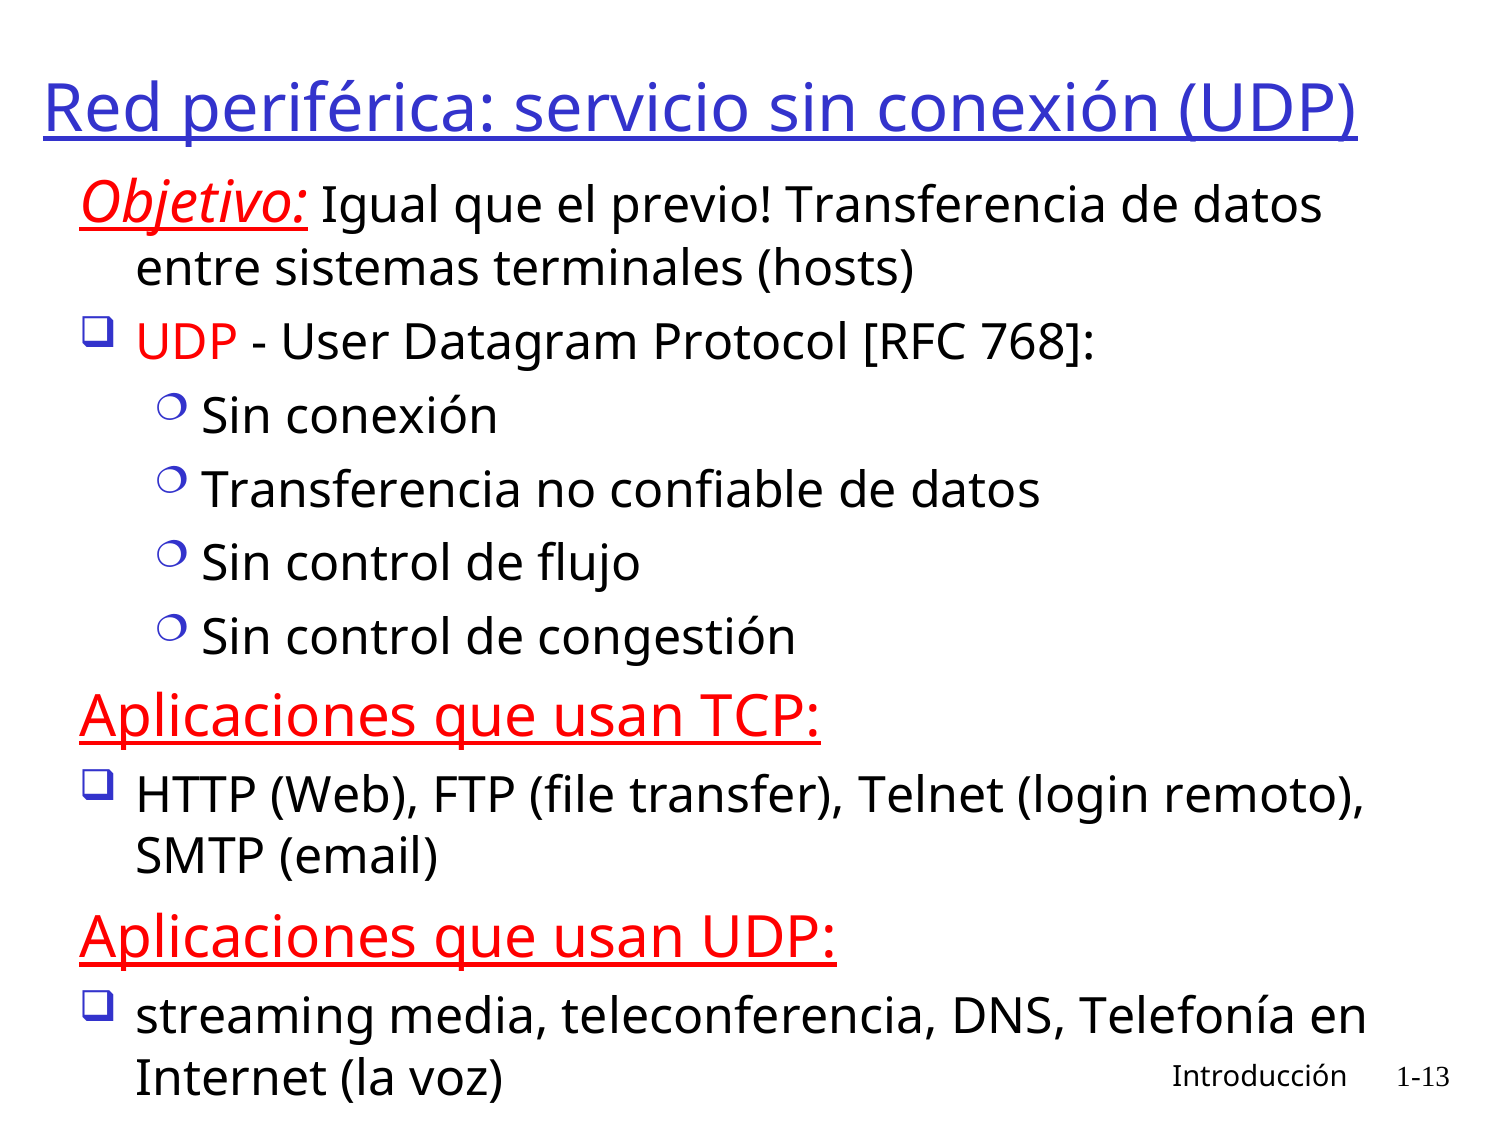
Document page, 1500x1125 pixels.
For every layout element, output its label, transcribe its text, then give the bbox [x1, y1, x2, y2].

text_box Introducción [887, 1050, 1362, 1125]
list Objetivo: Igual que el previo! Transferencia de datos entre sistemas terminales (hosts) UDP - User Datagram Protocol [RFC 768]: Sin conexión Transferencia no confiable de datos Sin control de flujo Sin control de congestión Aplicaciones que usan TCP: HTTP (Web), FTP (file transfer), Telnet (login remoto), SMTP (email) Aplicaciones que usan UDP: streaming media, teleconferencia, DNS, Telefonía en Internet (la voz) [64, 157, 1440, 1001]
text_box 1-<number> [1362, 1050, 1466, 1125]
title Red periférica: servicio sin conexión (UDP) [27, 16, 1484, 196]
